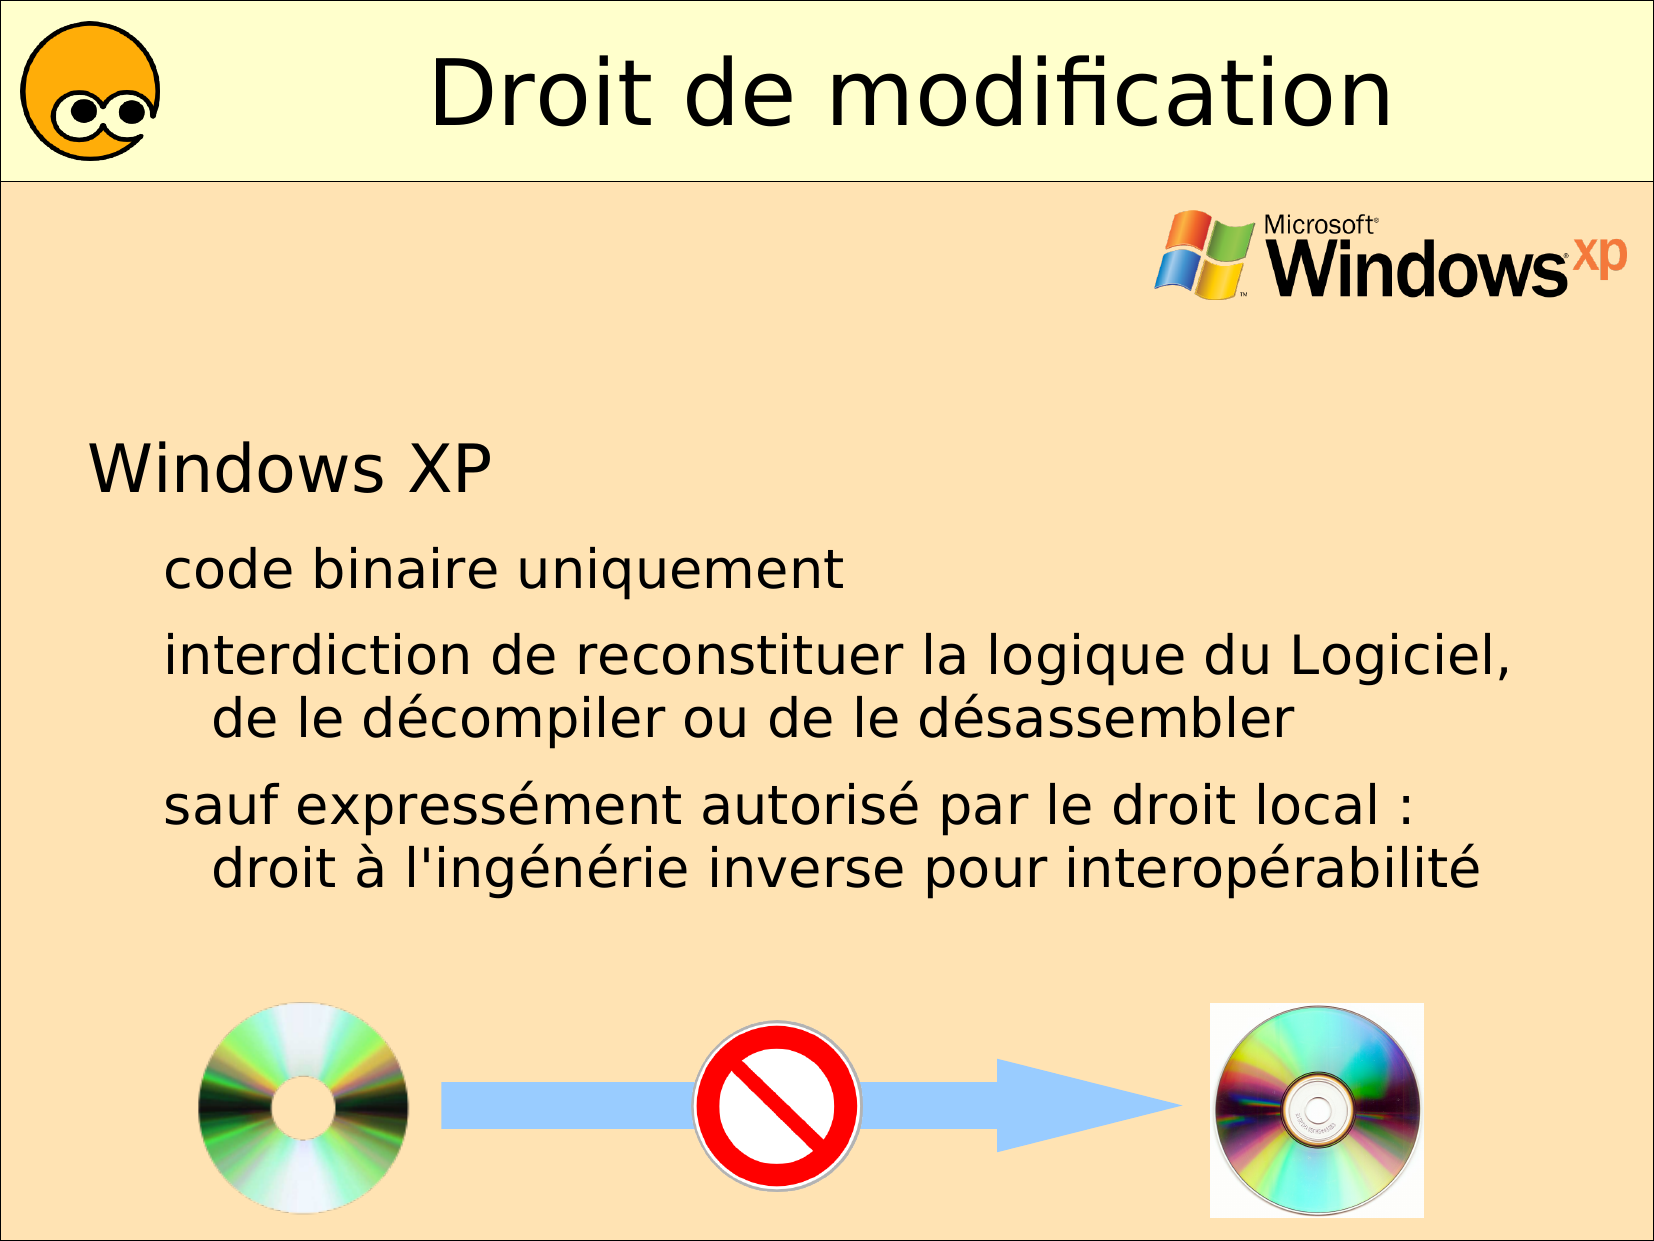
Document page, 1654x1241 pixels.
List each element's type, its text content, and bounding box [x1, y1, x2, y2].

list Windows XP code binaire uniquement interdiction de reconstituer la logique du Logiciel, de le décompiler ou de le désassembler sauf expressément autorisé par le droit local : droit à l'ingénérie inverse pour interopérabilité [69, 430, 1558, 941]
picture [1210, 1003, 1424, 1218]
title Droit de modification [203, 33, 1620, 154]
picture [197, 1001, 411, 1216]
text_box [863, 1058, 1183, 1153]
picture [691, 1020, 863, 1192]
text_box [441, 1082, 691, 1129]
picture [1154, 210, 1627, 300]
picture [20, 21, 160, 161]
